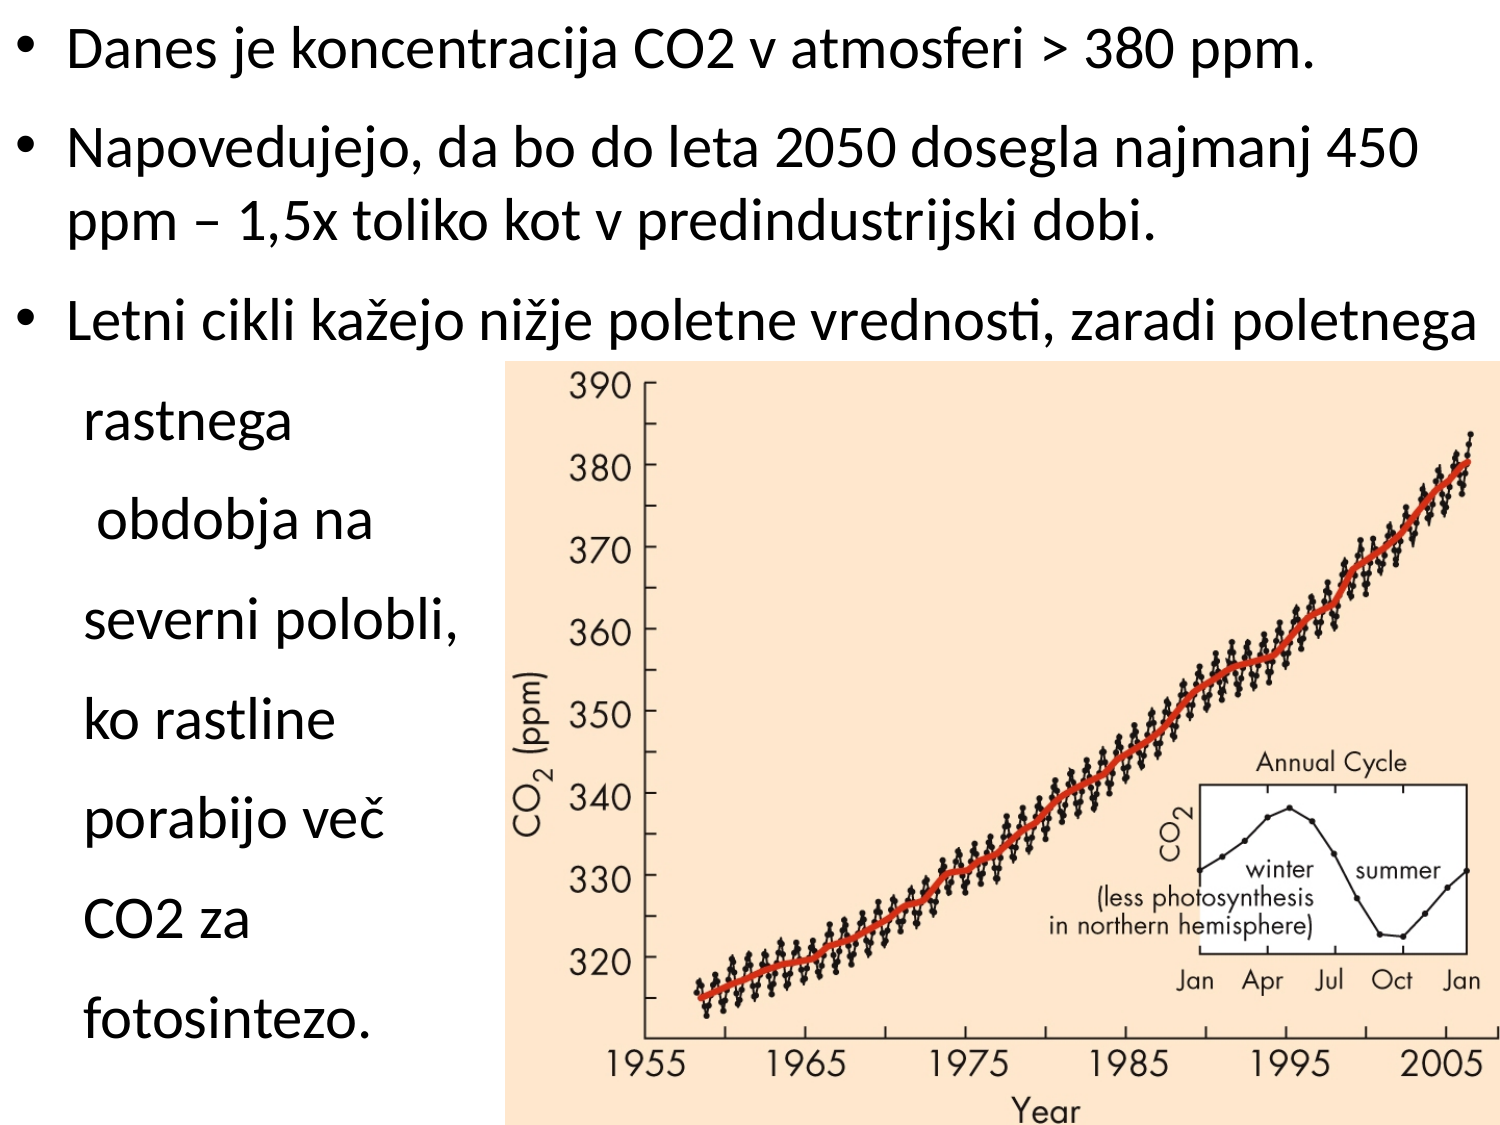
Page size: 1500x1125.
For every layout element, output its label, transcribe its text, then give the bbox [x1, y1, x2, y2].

list Danes je koncentracija CO2 v atmosferi > 380 ppm. Napovedujejo, da bo do leta 2050 dosegla najmanj 450 ppm – 1,5x toliko kot v predindustrijski dobi. Letni cikli kažejo nižje poletne vrednosti, zaradi poletnega rastnega obdobja na severni polobli, ko rastline porabijo več CO2 za fotosintezo. [0, 0, 1500, 1125]
picture [505, 361, 1500, 1125]
